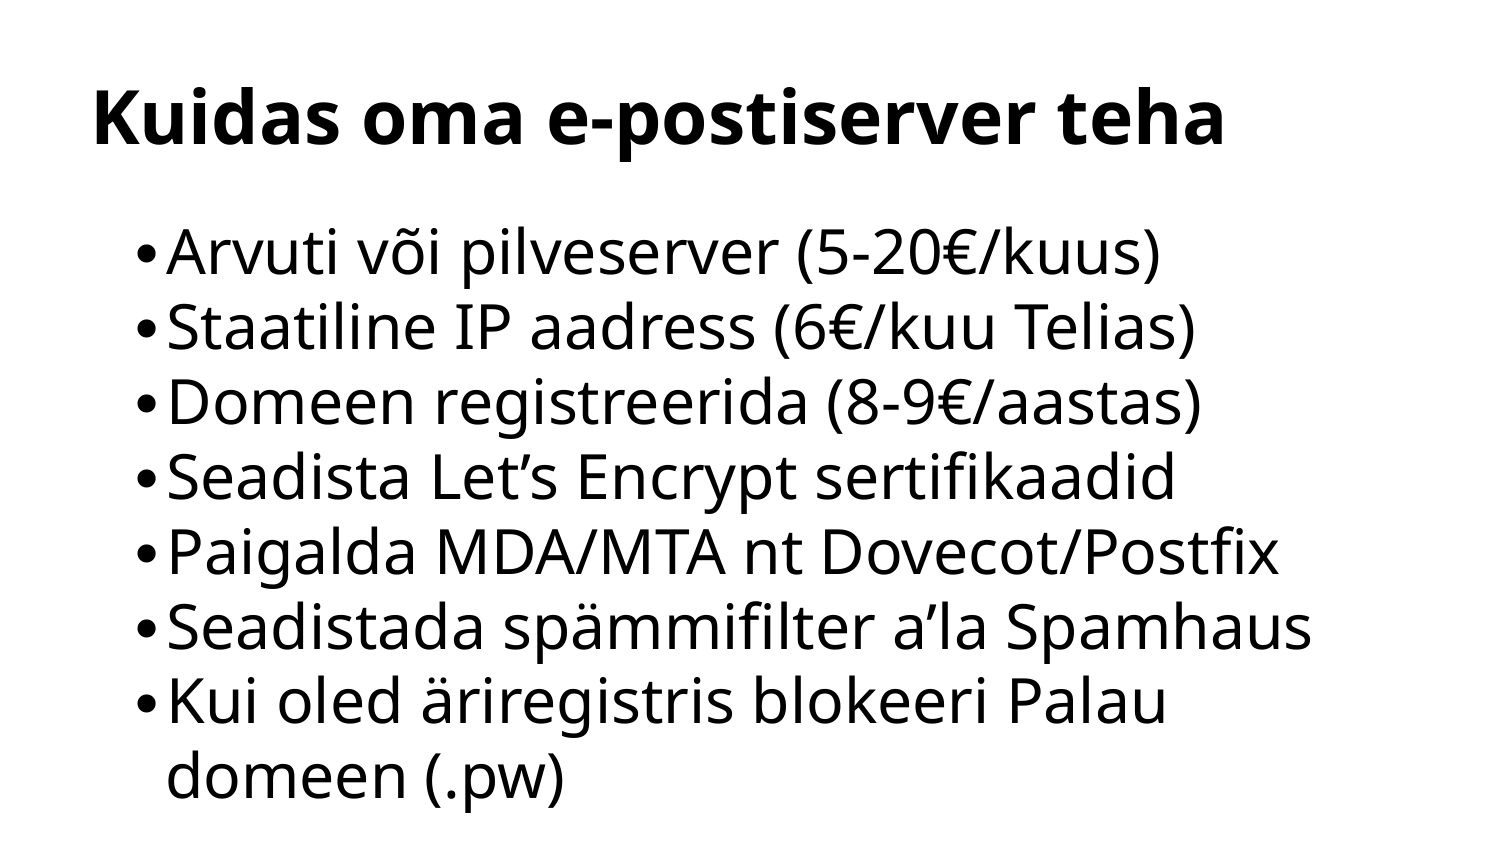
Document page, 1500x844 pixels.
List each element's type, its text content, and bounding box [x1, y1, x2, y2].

title Kuidas oma e-postiserver teha [75, 33, 1425, 175]
list Arvuti või pilveserver (5-20€/kuus) Staatiline IP aadress (6€/kuu Telias) Domeen registreerida (8-9€/aastas) Seadista Let’s Encrypt sertifikaadid Paigalda MDA/MTA nt Dovecot/Postfix Seadistada spämmifilter a’la Spamhaus Kui oled äriregistris blokeeri Palau domeen (.pw) [75, 196, 1425, 808]
